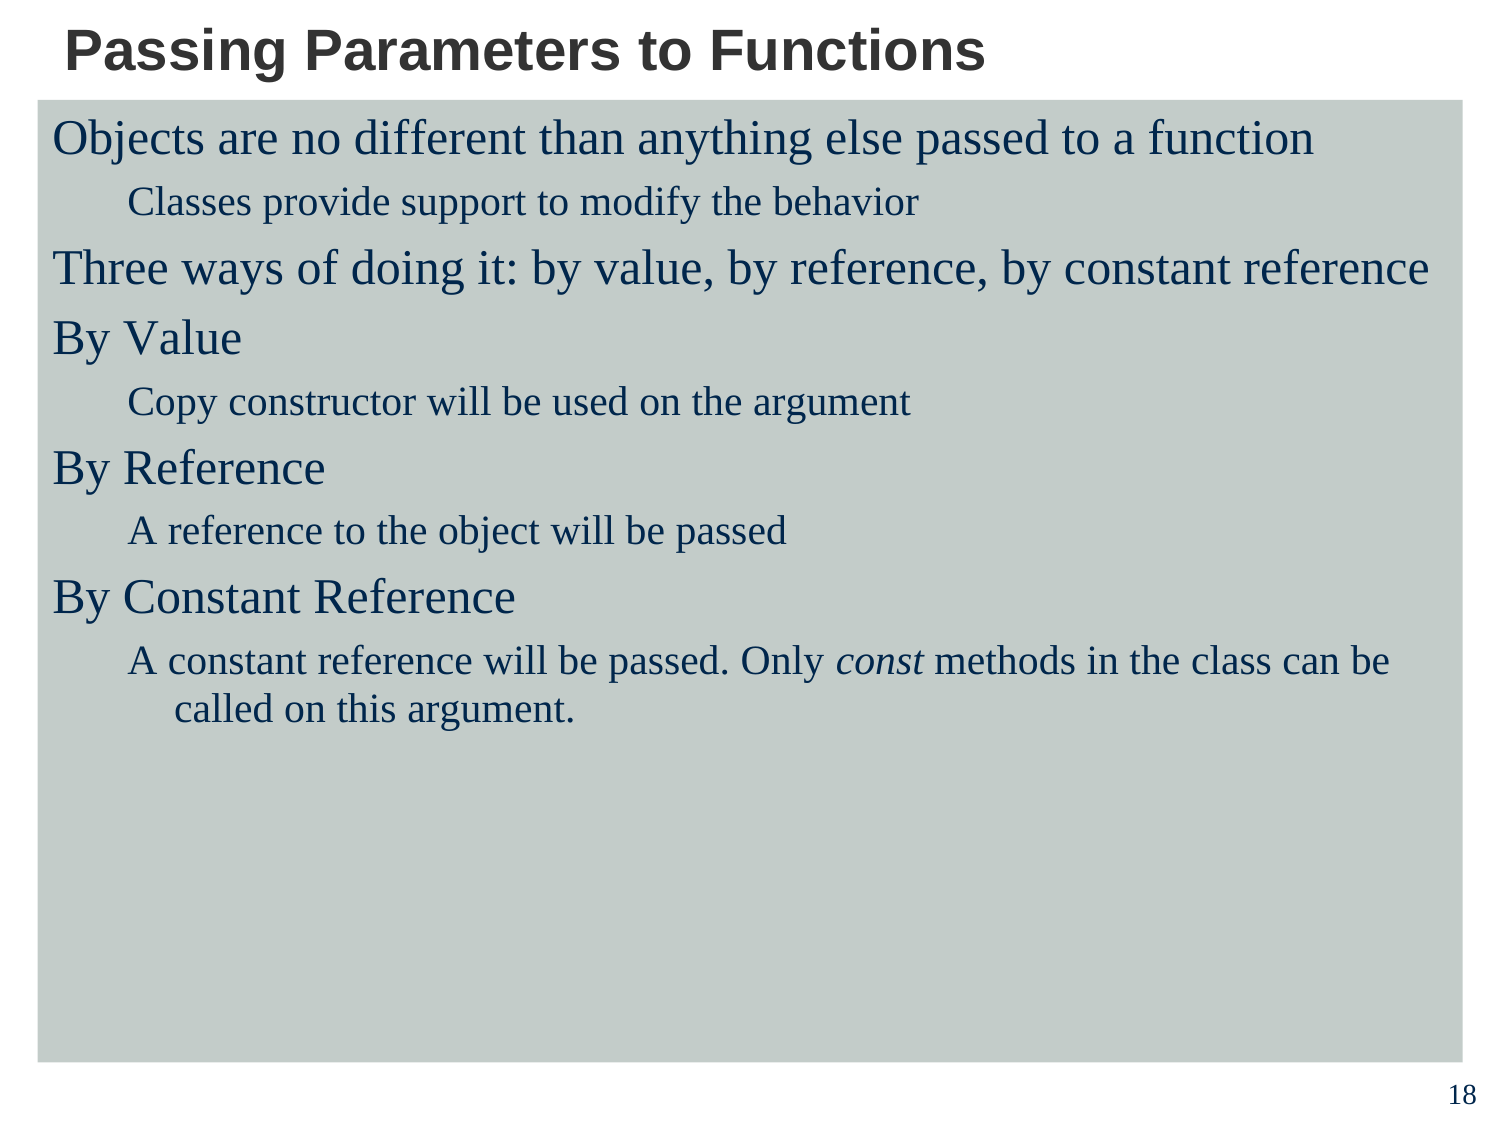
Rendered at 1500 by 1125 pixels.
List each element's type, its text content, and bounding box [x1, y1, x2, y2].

list Objects are no different than anything else passed to a function Classes provide support to modify the behavior Three ways of doing it: by value, by reference, by constant reference By Value Copy constructor will be used on the argument By Reference A reference to the object will be passed By Constant Reference A constant reference will be passed. Only const methods in the class can be called on this argument. [37, 99, 1463, 1063]
title Passing Parameters to Functions [49, 0, 1450, 91]
